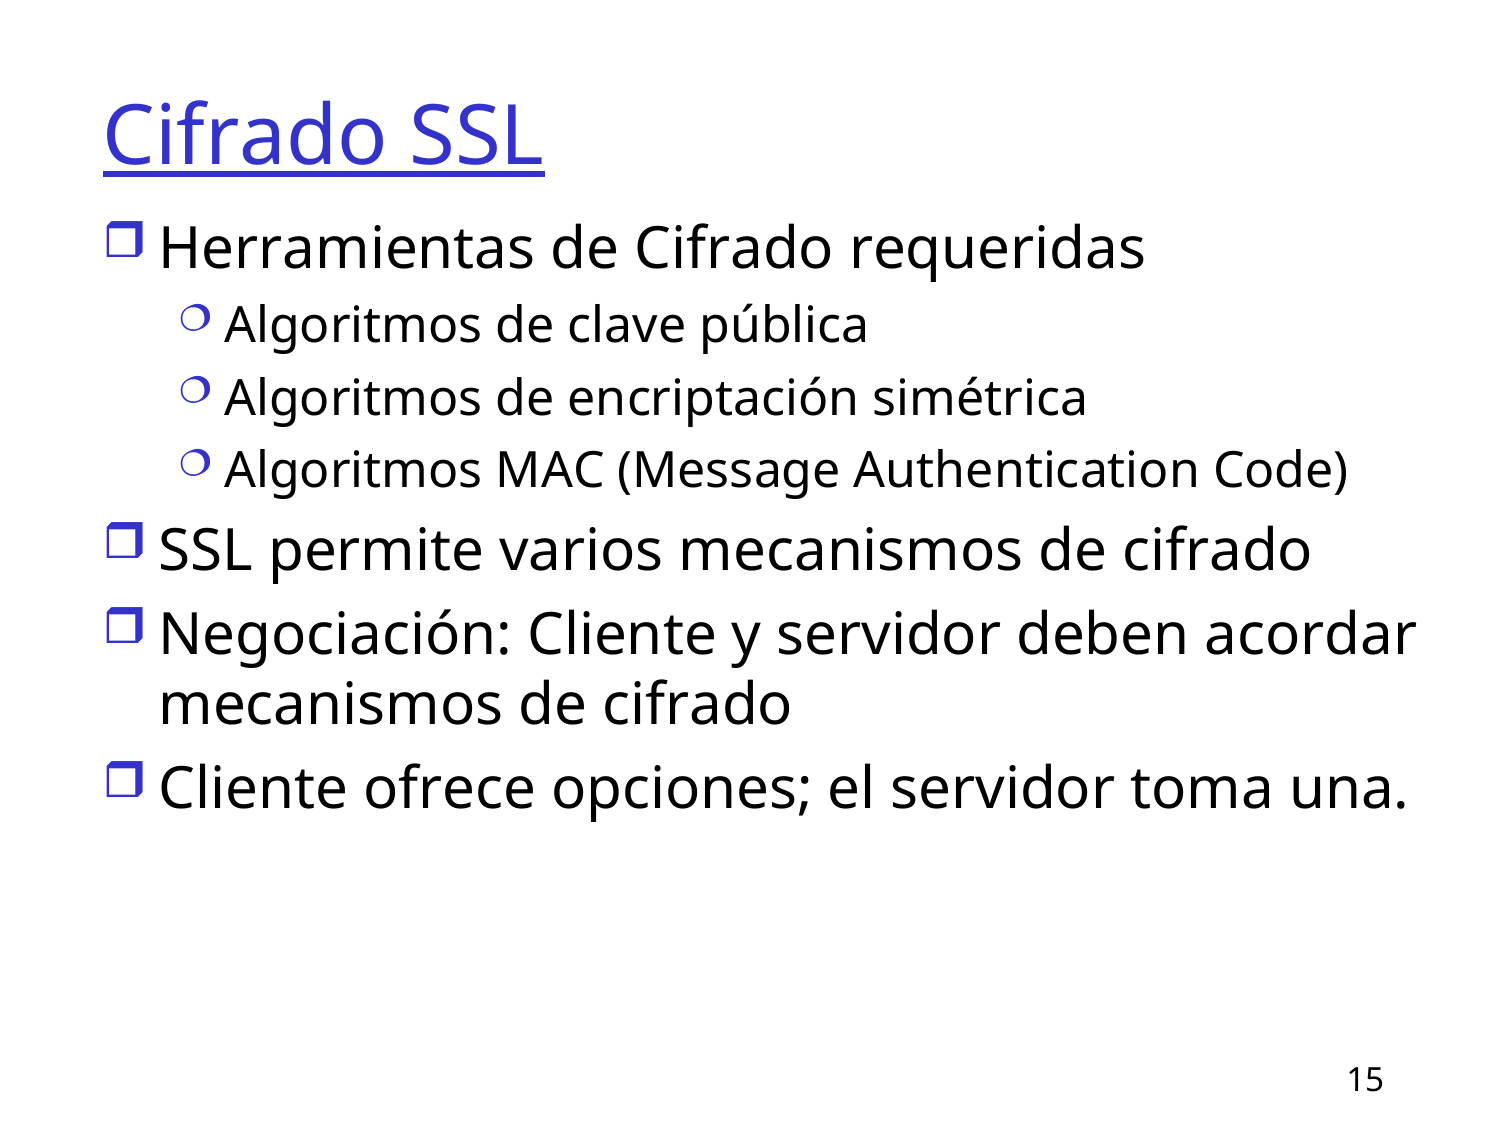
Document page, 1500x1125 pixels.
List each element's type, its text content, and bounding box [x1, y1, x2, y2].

list Herramientas de Cifrado requeridas Algoritmos de clave pública Algoritmos de encriptación simétrica Algoritmos MAC (Message Authentication Code) SSL permite varios mecanismos de cifrado Negociación: Cliente y servidor deben acordar mecanismos de cifrado Cliente ofrece opciones; el servidor toma una. [87, 202, 1453, 1026]
title Cifrado SSL [87, 37, 1363, 202]
